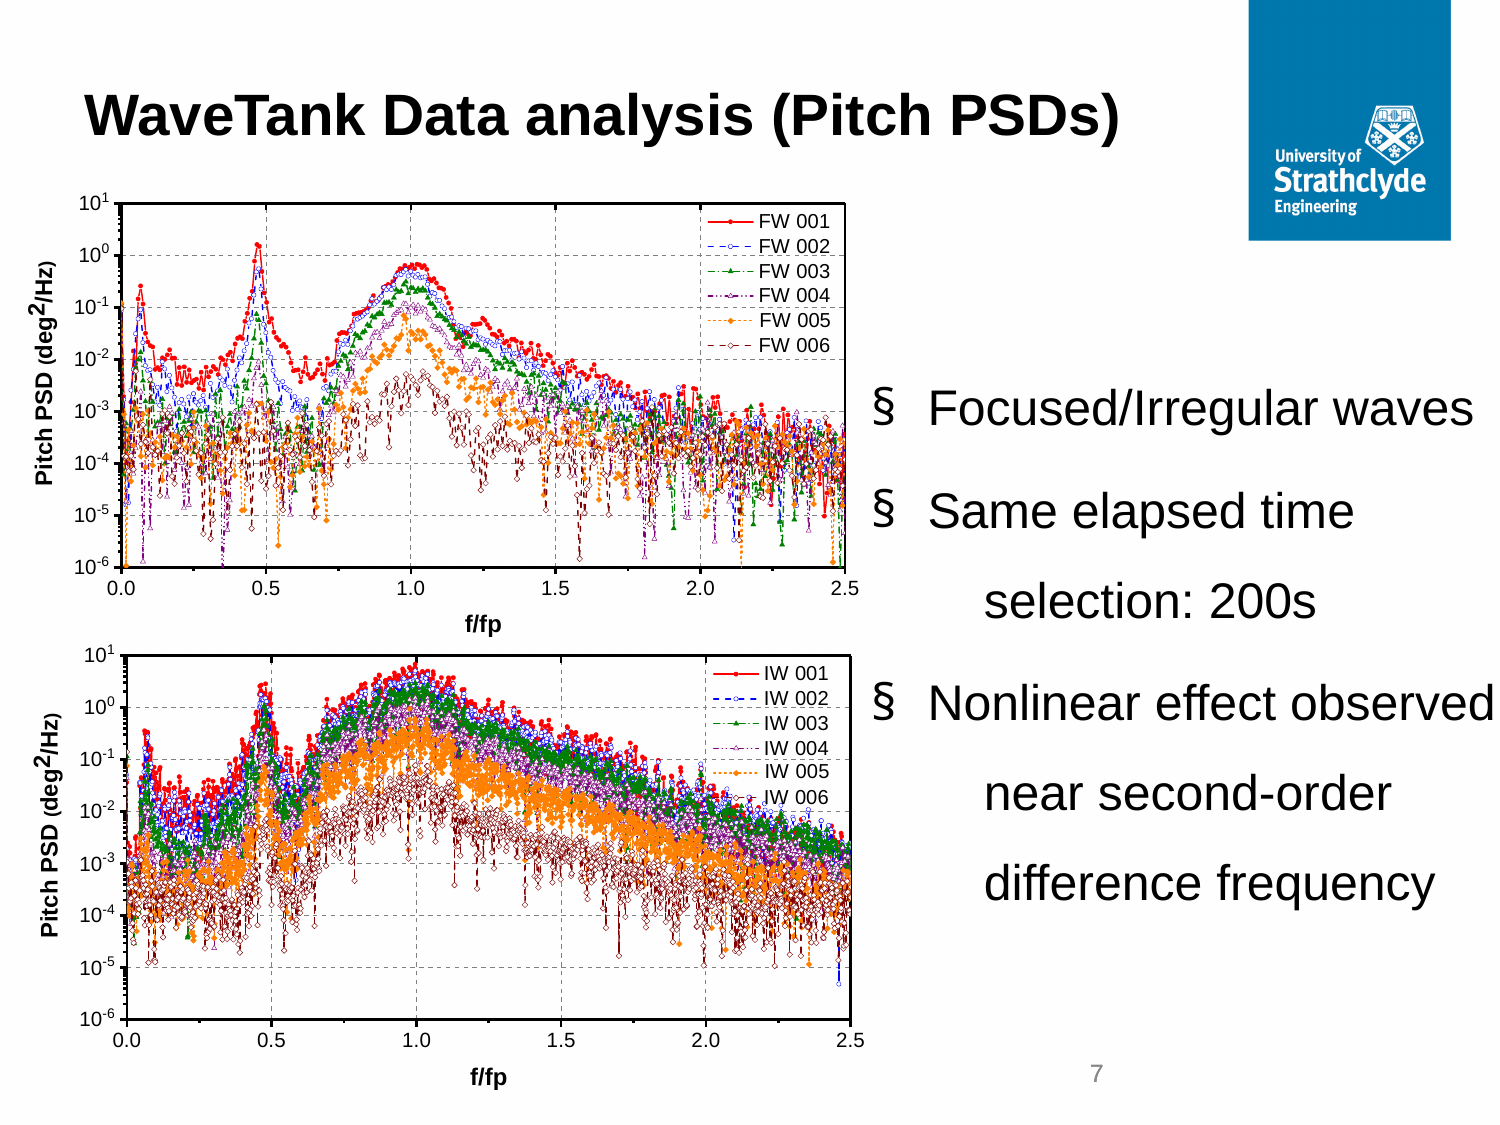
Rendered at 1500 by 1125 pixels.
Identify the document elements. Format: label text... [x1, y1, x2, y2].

text_box Focused/Irregular waves Same elapsed time selection: 200s Nonlinear effect observed near second-order difference frequency [856, 338, 1500, 1125]
picture [0, 168, 883, 1103]
title WaveTank Data analysis (Pitch PSDs) [69, 3, 1241, 221]
